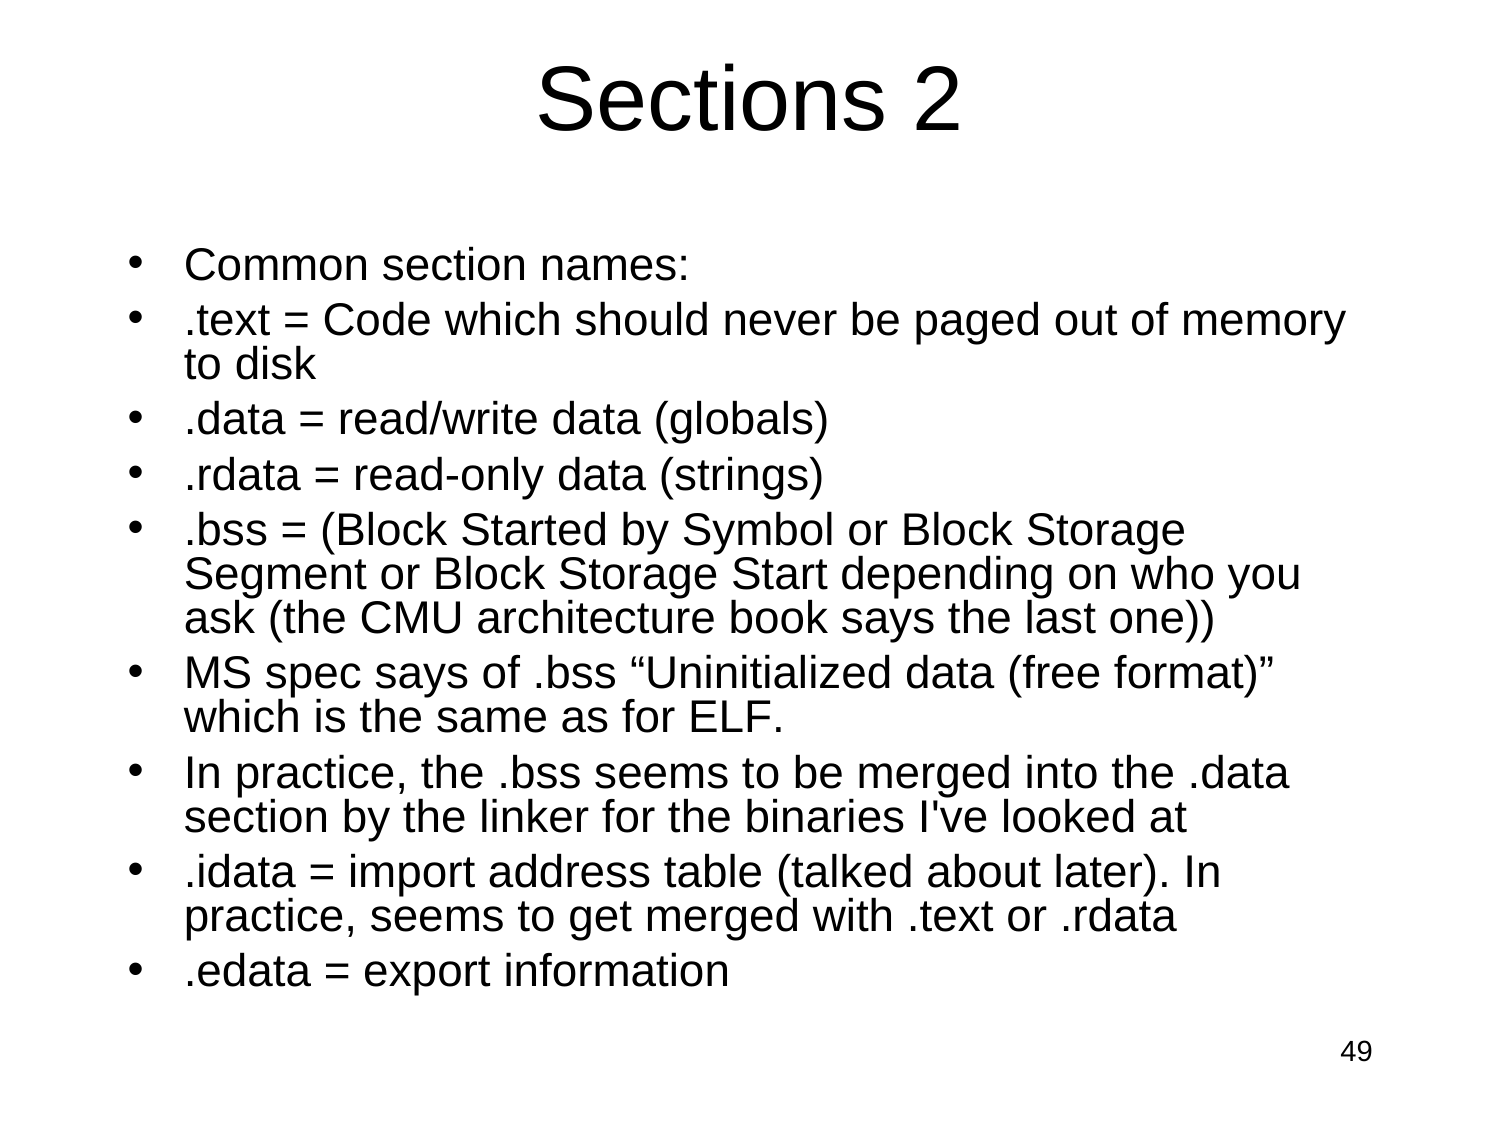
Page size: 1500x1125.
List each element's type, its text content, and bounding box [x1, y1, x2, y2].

text_box 103 [1074, 1025, 1388, 1101]
title Sections 2 [0, 0, 1500, 188]
list Common section names: .text = Code which should never be paged out of memory to disk .data = read/write data (globals) .rdata = read-only data (strings) .bss = (Block Started by Symbol or Block Storage Segment or Block Storage Start depending on who you ask (the CMU architecture book says the last one)) MS spec says of .bss “Uninitialized data (free format)” which is the same as for ELF. In practice, the .bss seems to be merged into the .data section by the linker for the binaries I've looked at .idata = import address table (talked about later). In practice, seems to get merged with .text or .rdata .edata = export information [112, 237, 1388, 1122]
